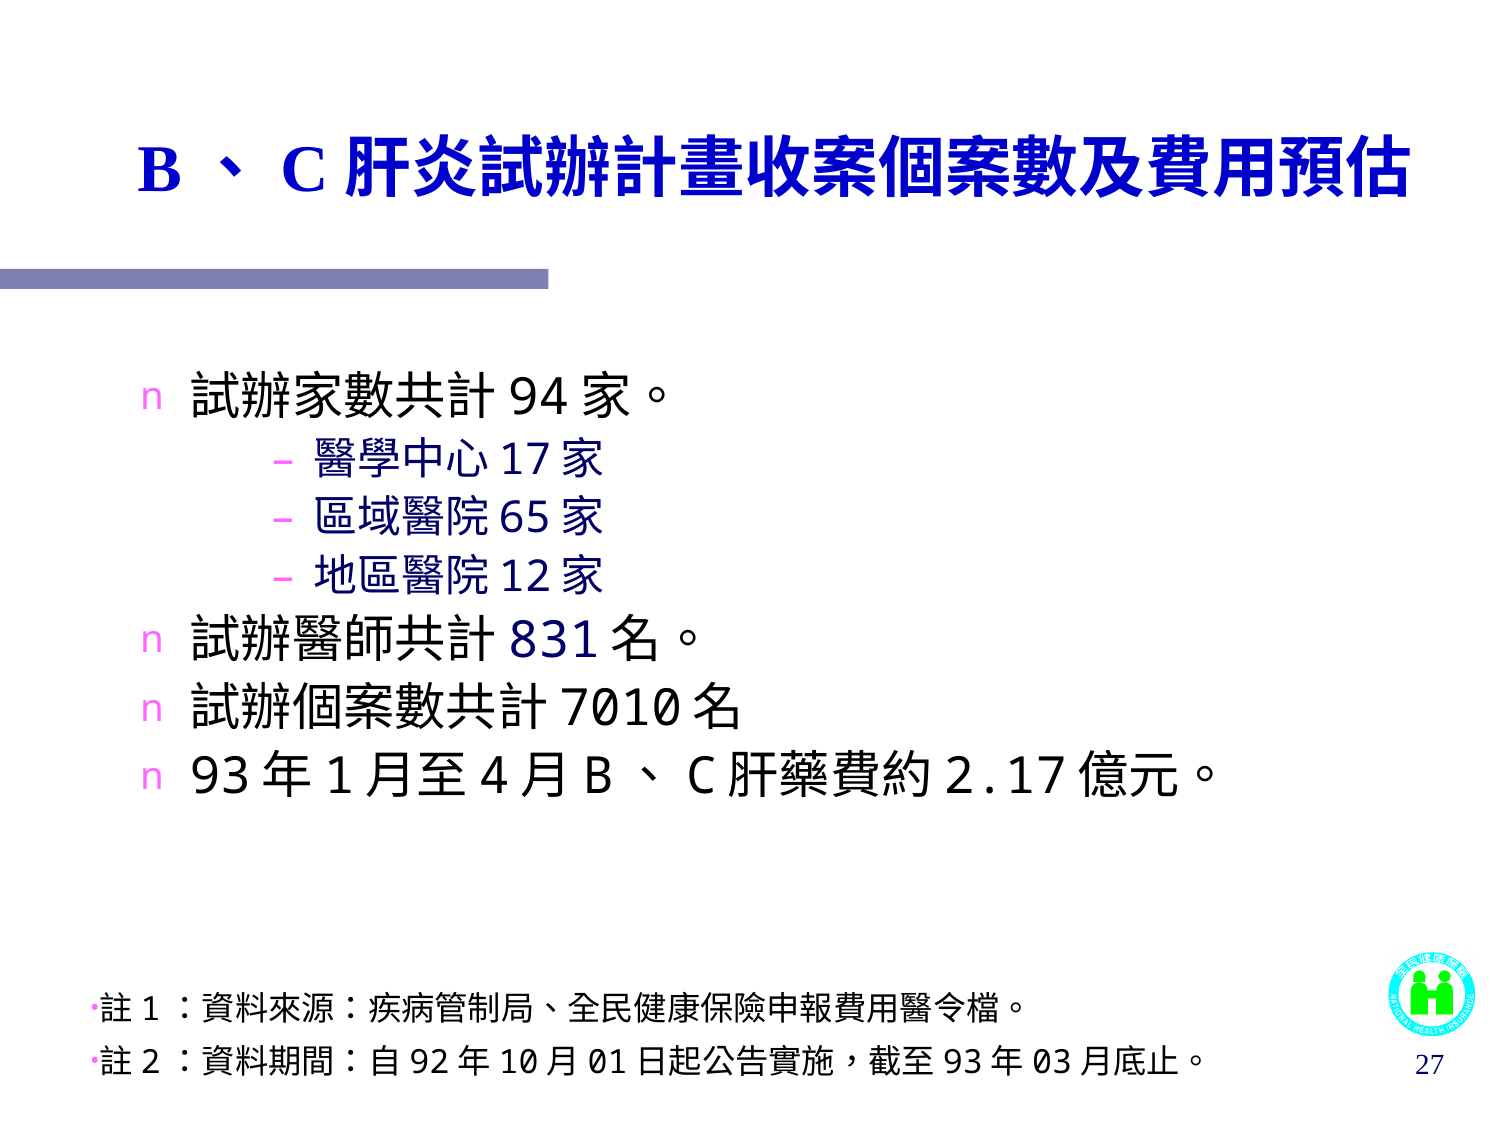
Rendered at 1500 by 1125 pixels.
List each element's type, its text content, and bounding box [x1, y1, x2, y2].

list 試辦家數共計94家。 醫學中心17家 區域醫院65家 地區醫院12家 試辦醫師共計831名。 試辦個案數共計7010名 93年1月至4月B、C肝藥費約2.17億元。 [125, 362, 1401, 875]
title B、C肝炎試辦計畫收案個案數及費用預估 [112, 62, 1438, 213]
text_box [1400, 1037, 1476, 1125]
text_box 註1：資料來源：疾病管制局、全民健康保險申報費用醫令檔。 註2：資料期間：自92年10月01日起公告實施，截至93年03月底止。 [75, 987, 1276, 1087]
